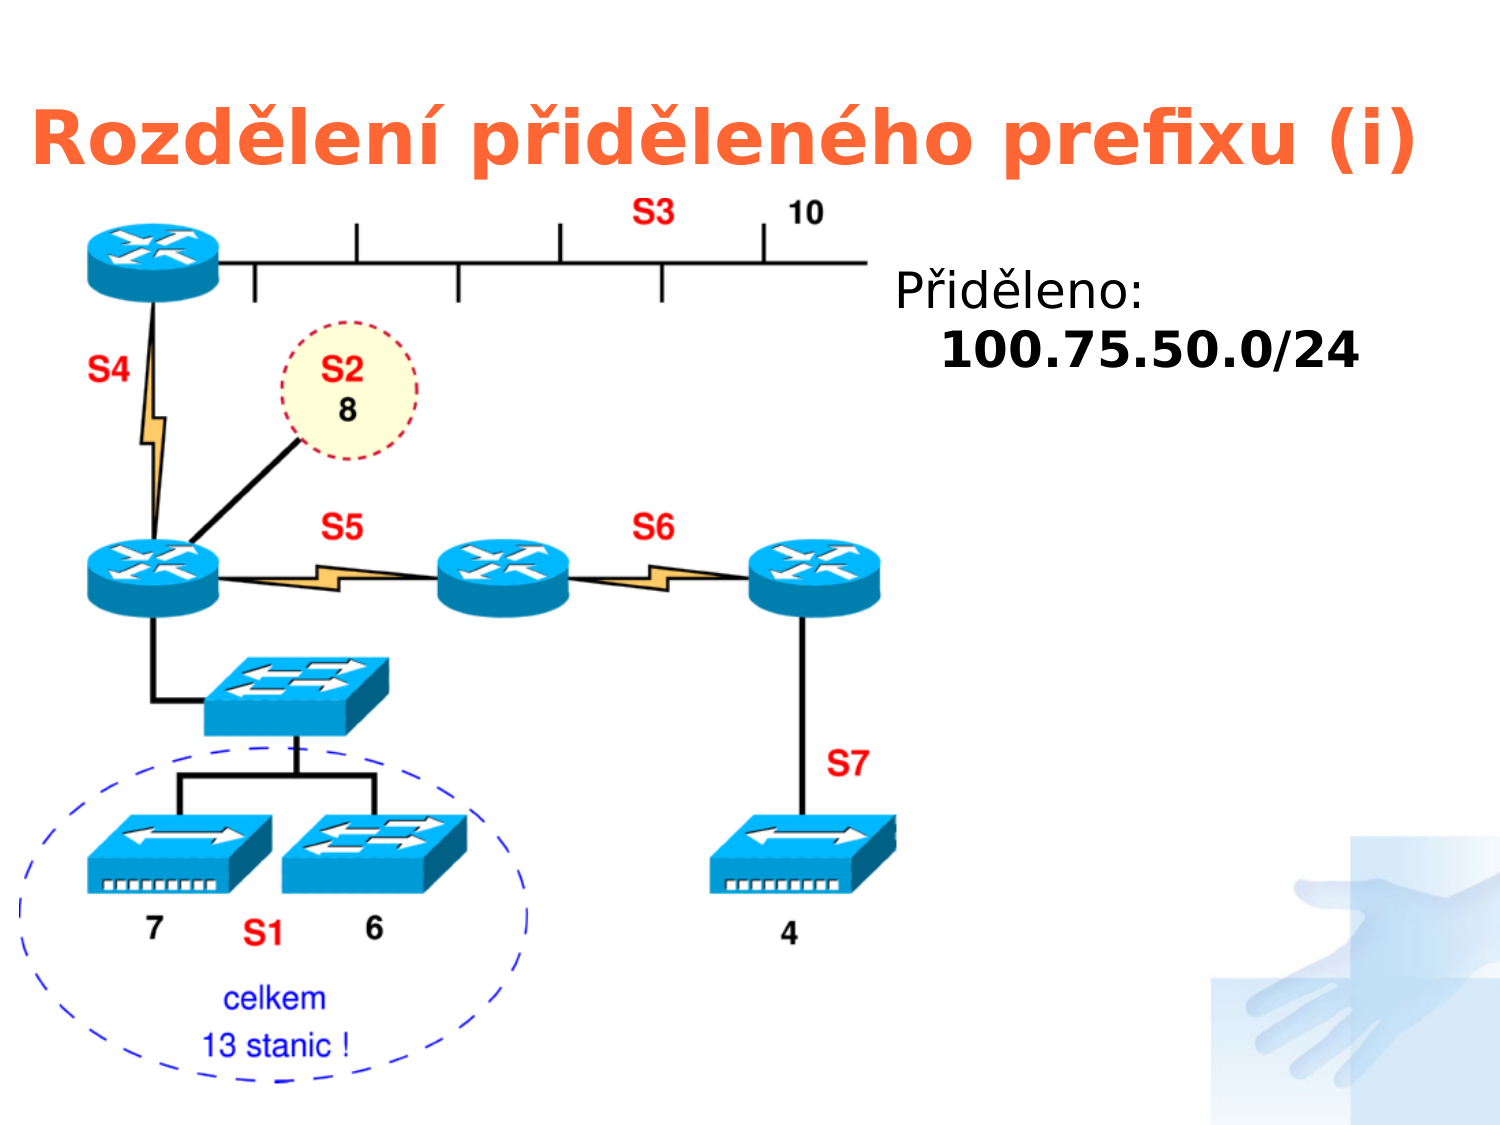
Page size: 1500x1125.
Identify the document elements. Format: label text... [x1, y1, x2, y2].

list Přiděleno: 100.75.50.0/24 [894, 262, 1477, 1093]
title Rozdělení přiděleného prefixu (i) [29, 21, 1477, 257]
picture [0, 0, 1500, 1125]
